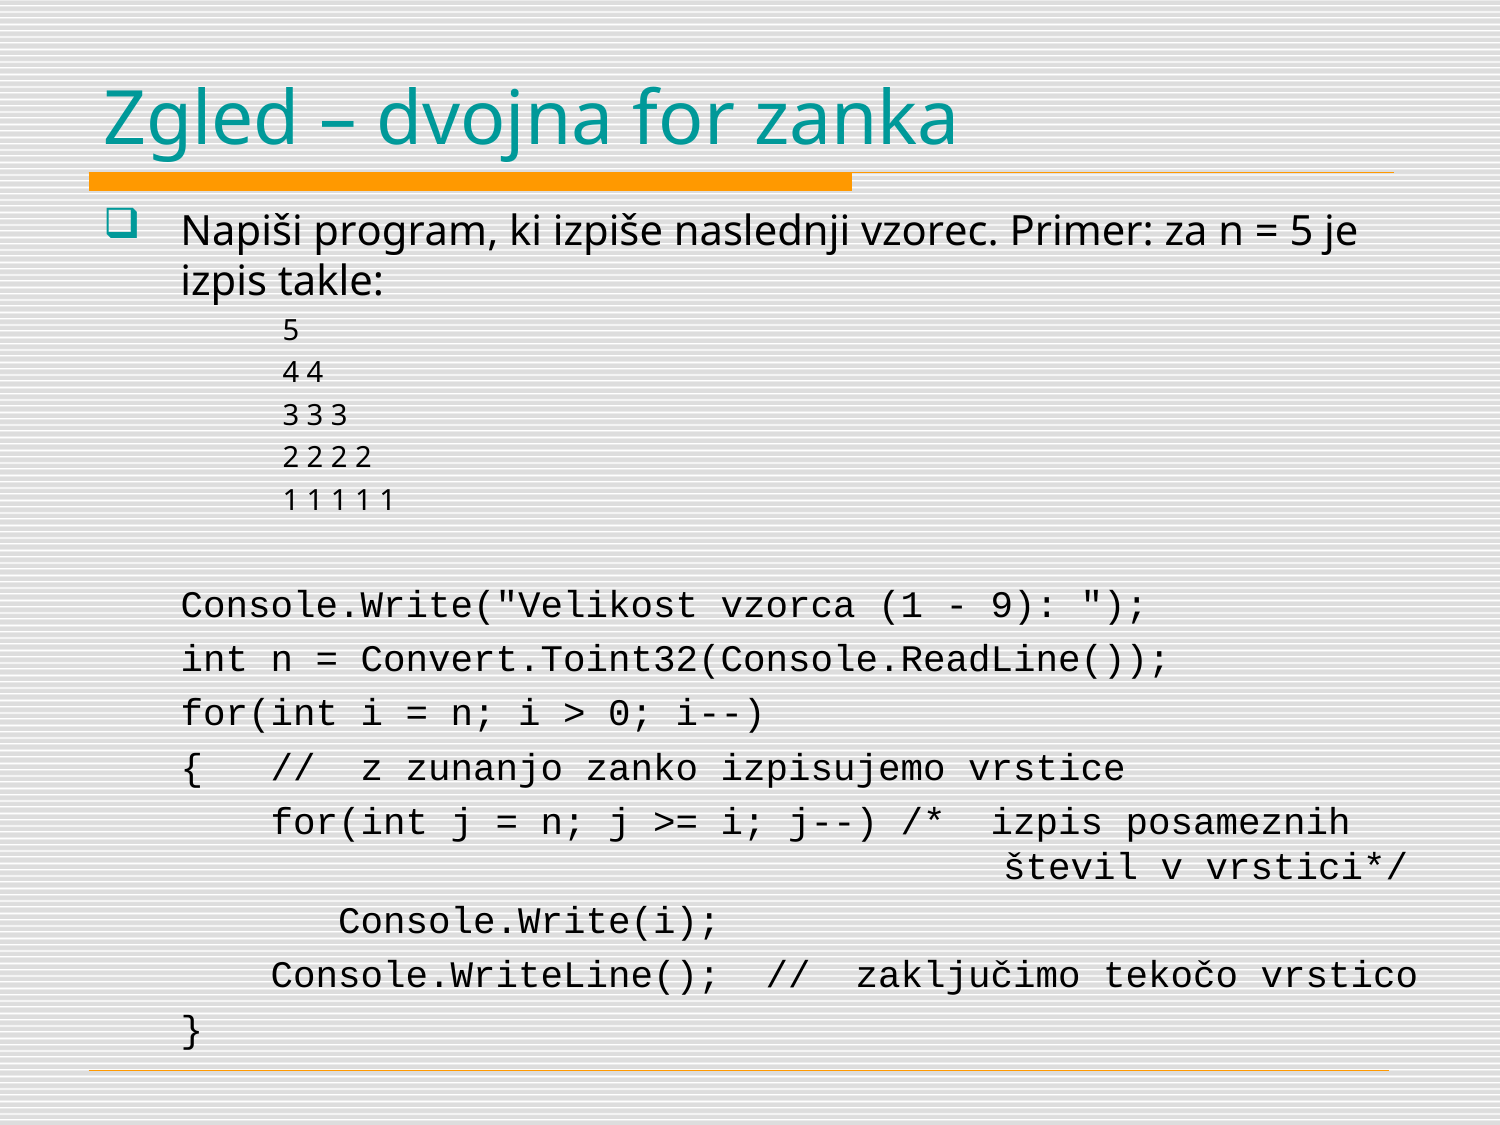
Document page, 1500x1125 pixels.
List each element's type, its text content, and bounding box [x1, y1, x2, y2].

picture [0, 0, 1500, 1125]
title Zgled – dvojna for zanka [88, 54, 1401, 167]
list Napiši program, ki izpiše naslednji vzorec. Primer: za n = 5 je izpis takle: 5 4 4 3 3 3 2 2 2 2 1 1 1 1 1 Console.Write("Velikost vzorca (1 - 9): "); int n = Convert.Toint32(Console.ReadLine()); for(int i = n; i > 0; i--) { // z zunanjo zanko izpisujemo vrstice for(int j = n; j >= i; j--) /* izpis posameznih števil v vrstici*/ Console.Write(i); Console.WriteLine(); // zaključimo tekočo vrstico } [88, 196, 1459, 1059]
